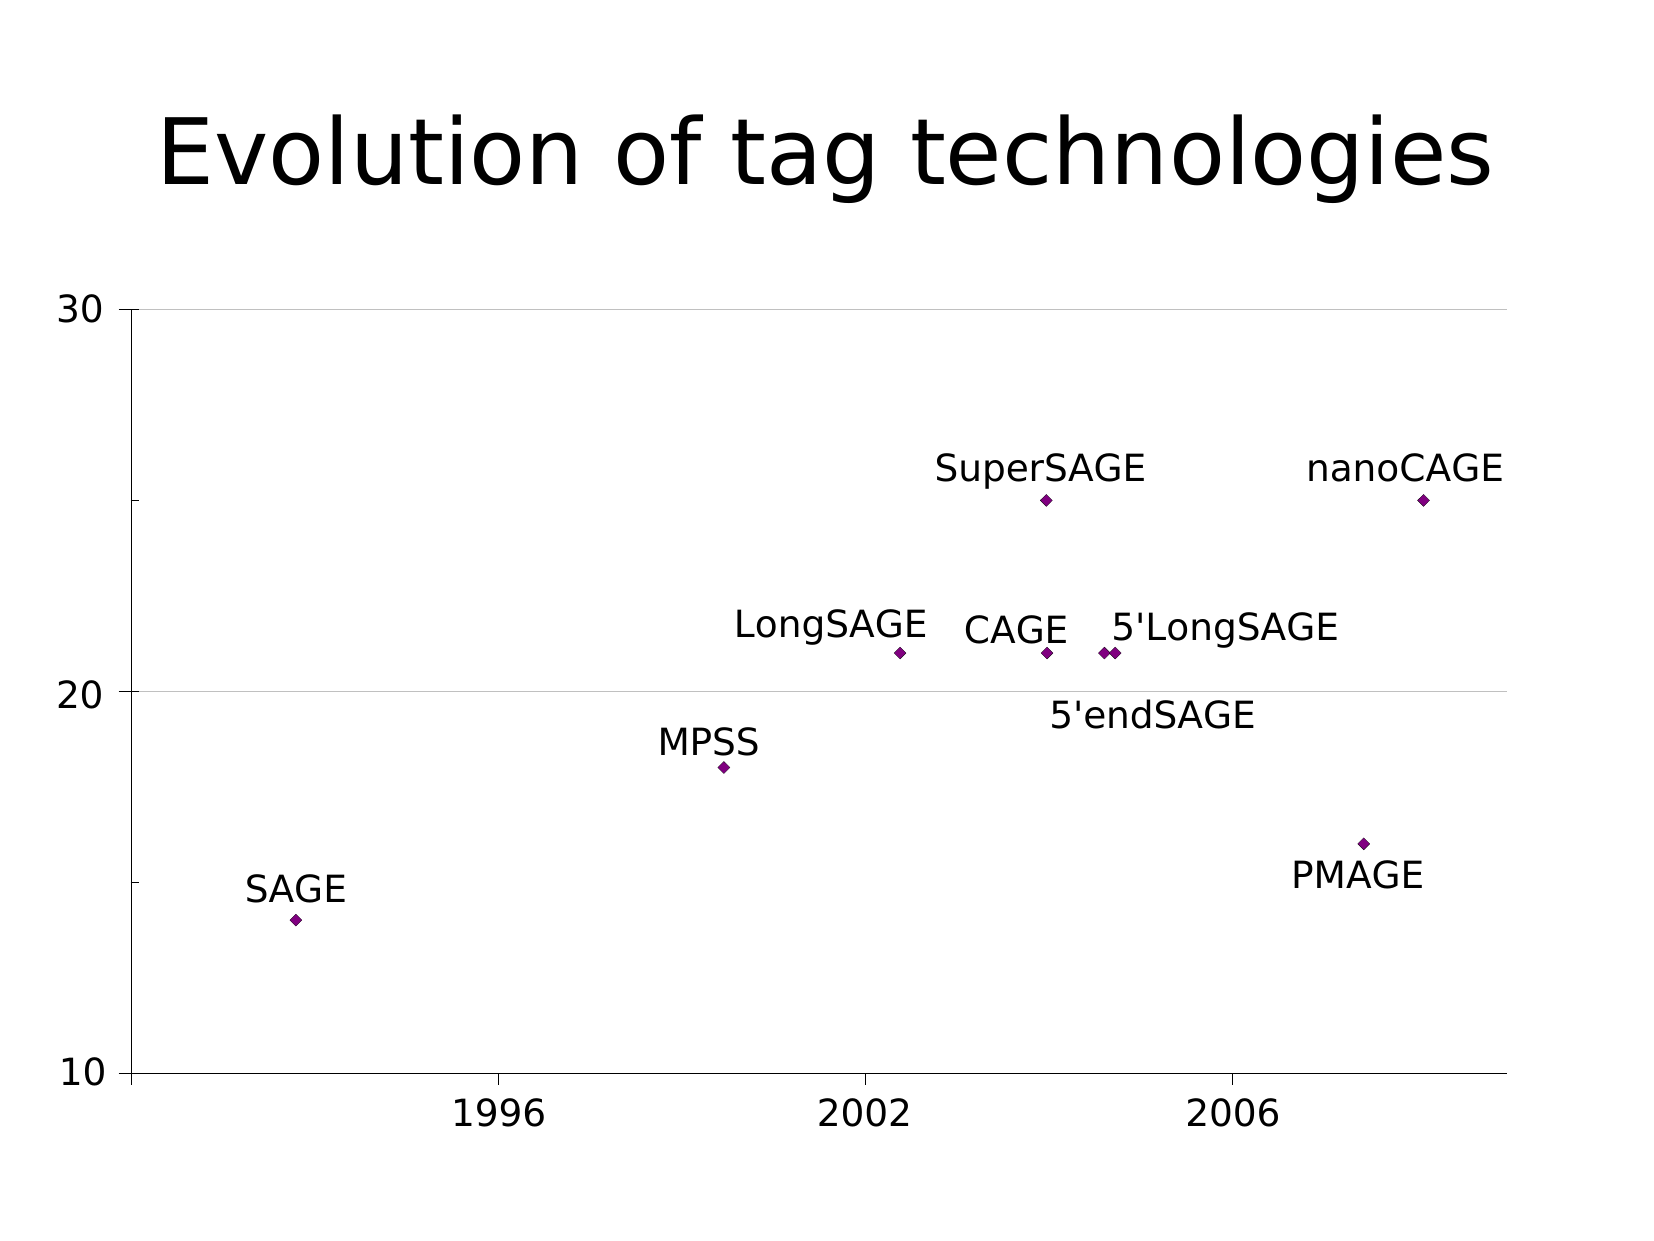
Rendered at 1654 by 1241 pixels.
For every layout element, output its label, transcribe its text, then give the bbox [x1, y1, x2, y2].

title Evolution of tag technologies [82, 49, 1571, 257]
picture [118, 309, 1511, 1088]
text_box 5'LongSAGE [1096, 598, 1355, 657]
text_box SuperSAGE [919, 439, 1162, 498]
text_box nanoCAGE [1291, 439, 1520, 498]
text_box MPSS [642, 713, 775, 772]
text_box 10 [44, 1043, 122, 1102]
text_box LongSAGE [719, 595, 943, 654]
text_box 30 [41, 280, 119, 339]
text_box 1996 [436, 1088, 562, 1144]
text_box 5'endSAGE [1034, 686, 1271, 746]
text_box 2006 [1170, 1088, 1296, 1144]
text_box CAGE [949, 601, 1084, 660]
text_box 2002 [802, 1088, 927, 1144]
text_box PMAGE [1276, 846, 1440, 905]
text_box SAGE [229, 860, 362, 920]
text_box 20 [41, 666, 119, 726]
